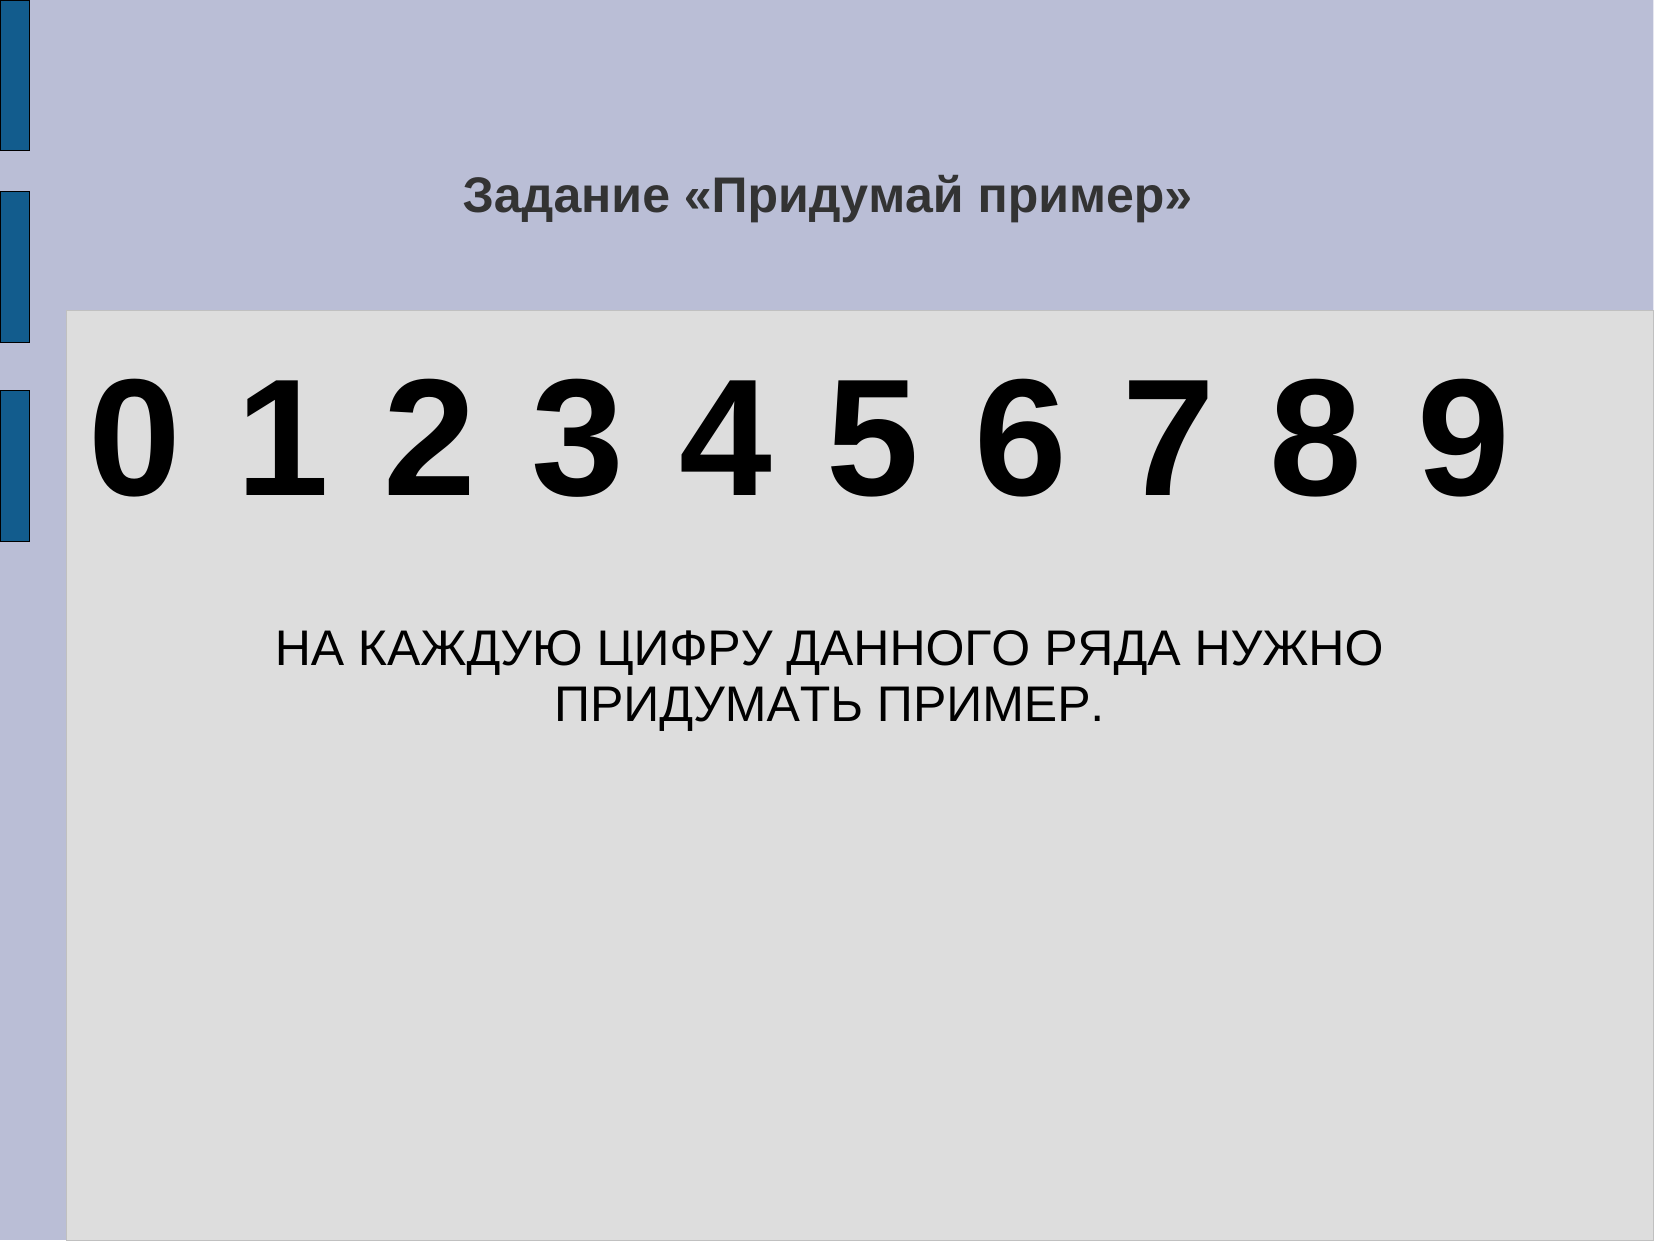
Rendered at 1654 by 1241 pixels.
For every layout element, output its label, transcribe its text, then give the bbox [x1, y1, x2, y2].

list НА КАЖДУЮ ЦИФРУ ДАННОГО РЯДА НУЖНО ПРИДУМАТЬ ПРИМЕР. [123, 620, 1536, 798]
list 0 1 2 3 4 5 6 7 8 9 [88, 344, 1623, 562]
title Задание «Придумай пример» [121, 91, 1534, 299]
